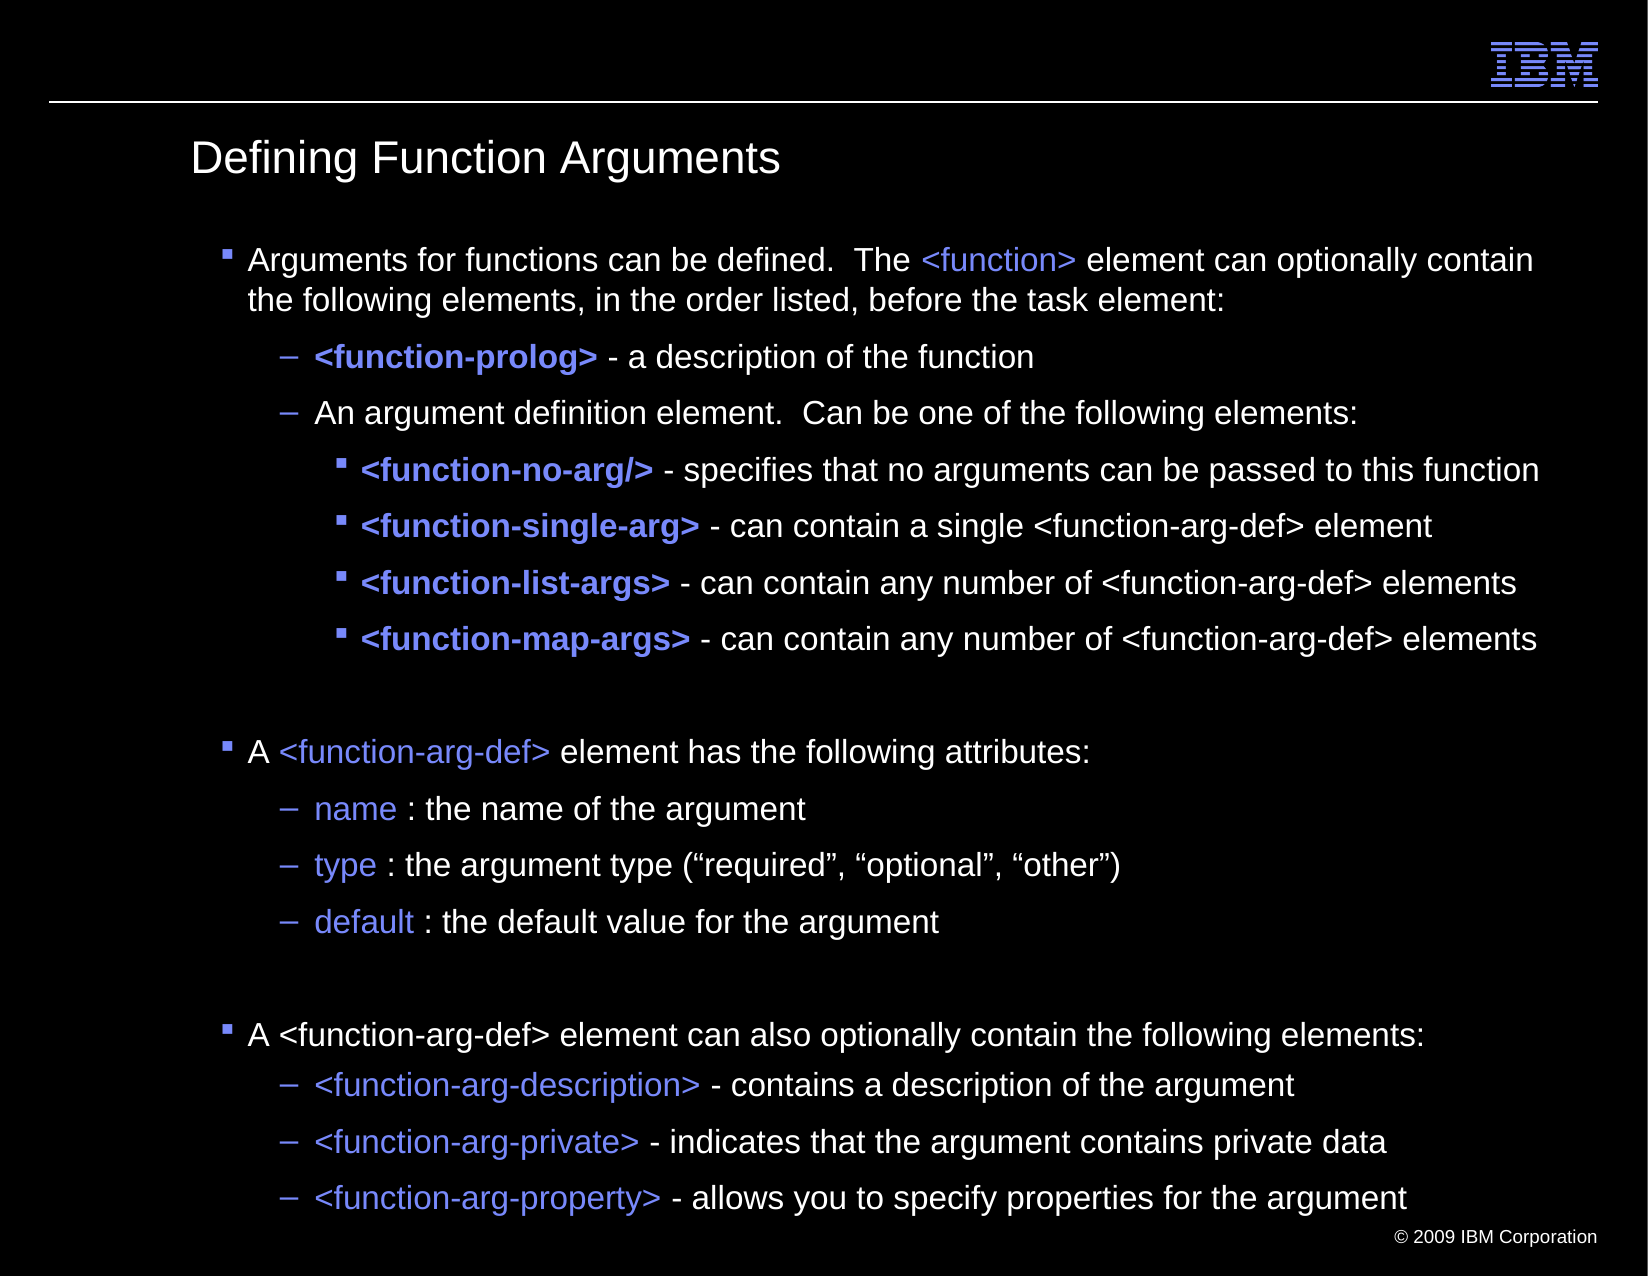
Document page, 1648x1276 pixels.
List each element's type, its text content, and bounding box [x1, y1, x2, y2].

title Defining Function Arguments [173, 125, 1648, 219]
picture [1491, 42, 1598, 87]
text_box Arguments for functions can be defined. The <function> element can optionally contain the following elements, in the order listed, before the task element: <function-prolog> - a description of the function An argument definition element. Can be one of the following elements: <function-no-arg/> - specifies that no arguments can be passed to this function <function-single-arg> - can contain a single <function-arg-def> element <function-list-args> - can contain any number of <function-arg-def> elements <function-map-args> - can contain any number of <function-arg-def> elements A <function-arg-def> element has the following attributes: name : the name of the argument type : the argument type (“required”, “optional”, “other”) default : the default value for the argument A <function-arg-def> element can also optionally contain the following elements: <function-arg-description> - contains a description of the argument <function-arg-private> - indicates that the argument contains private data <function-arg-property> - allows you to specify properties for the argument [219, 238, 1570, 1217]
